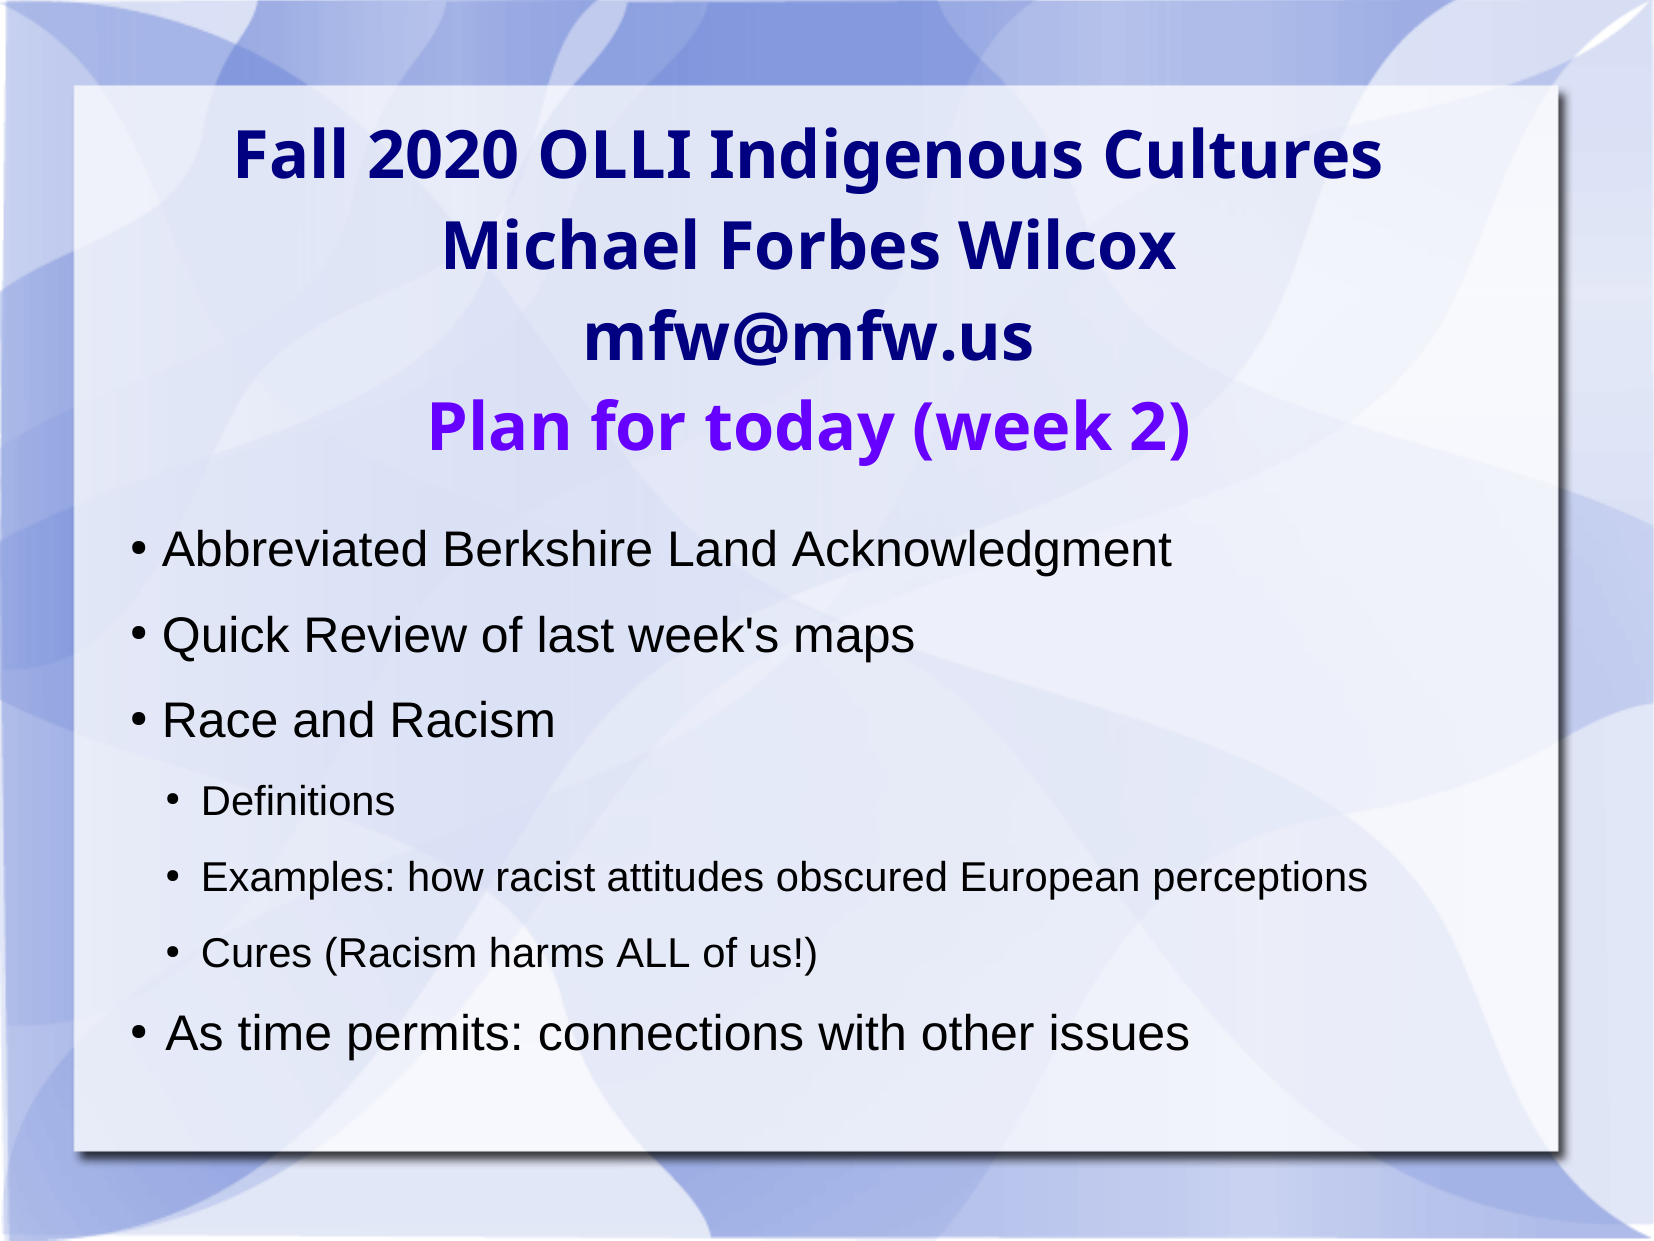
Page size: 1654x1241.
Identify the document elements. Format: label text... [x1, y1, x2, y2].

picture [0, 0, 1654, 1241]
subtitle Abbreviated Berkshire Land Acknowledgment Quick Review of last week's maps Race and Racism Definitions Examples: how racist attitudes obscured European perceptions Cures (Racism harms ALL of us!) As time permits: connections with other issues [129, 466, 1489, 1117]
title Fall 2020 OLLI Indigenous Cultures Michael Forbes Wilcox mfw@mfw.us Plan for today (week 2) [82, 86, 1536, 492]
